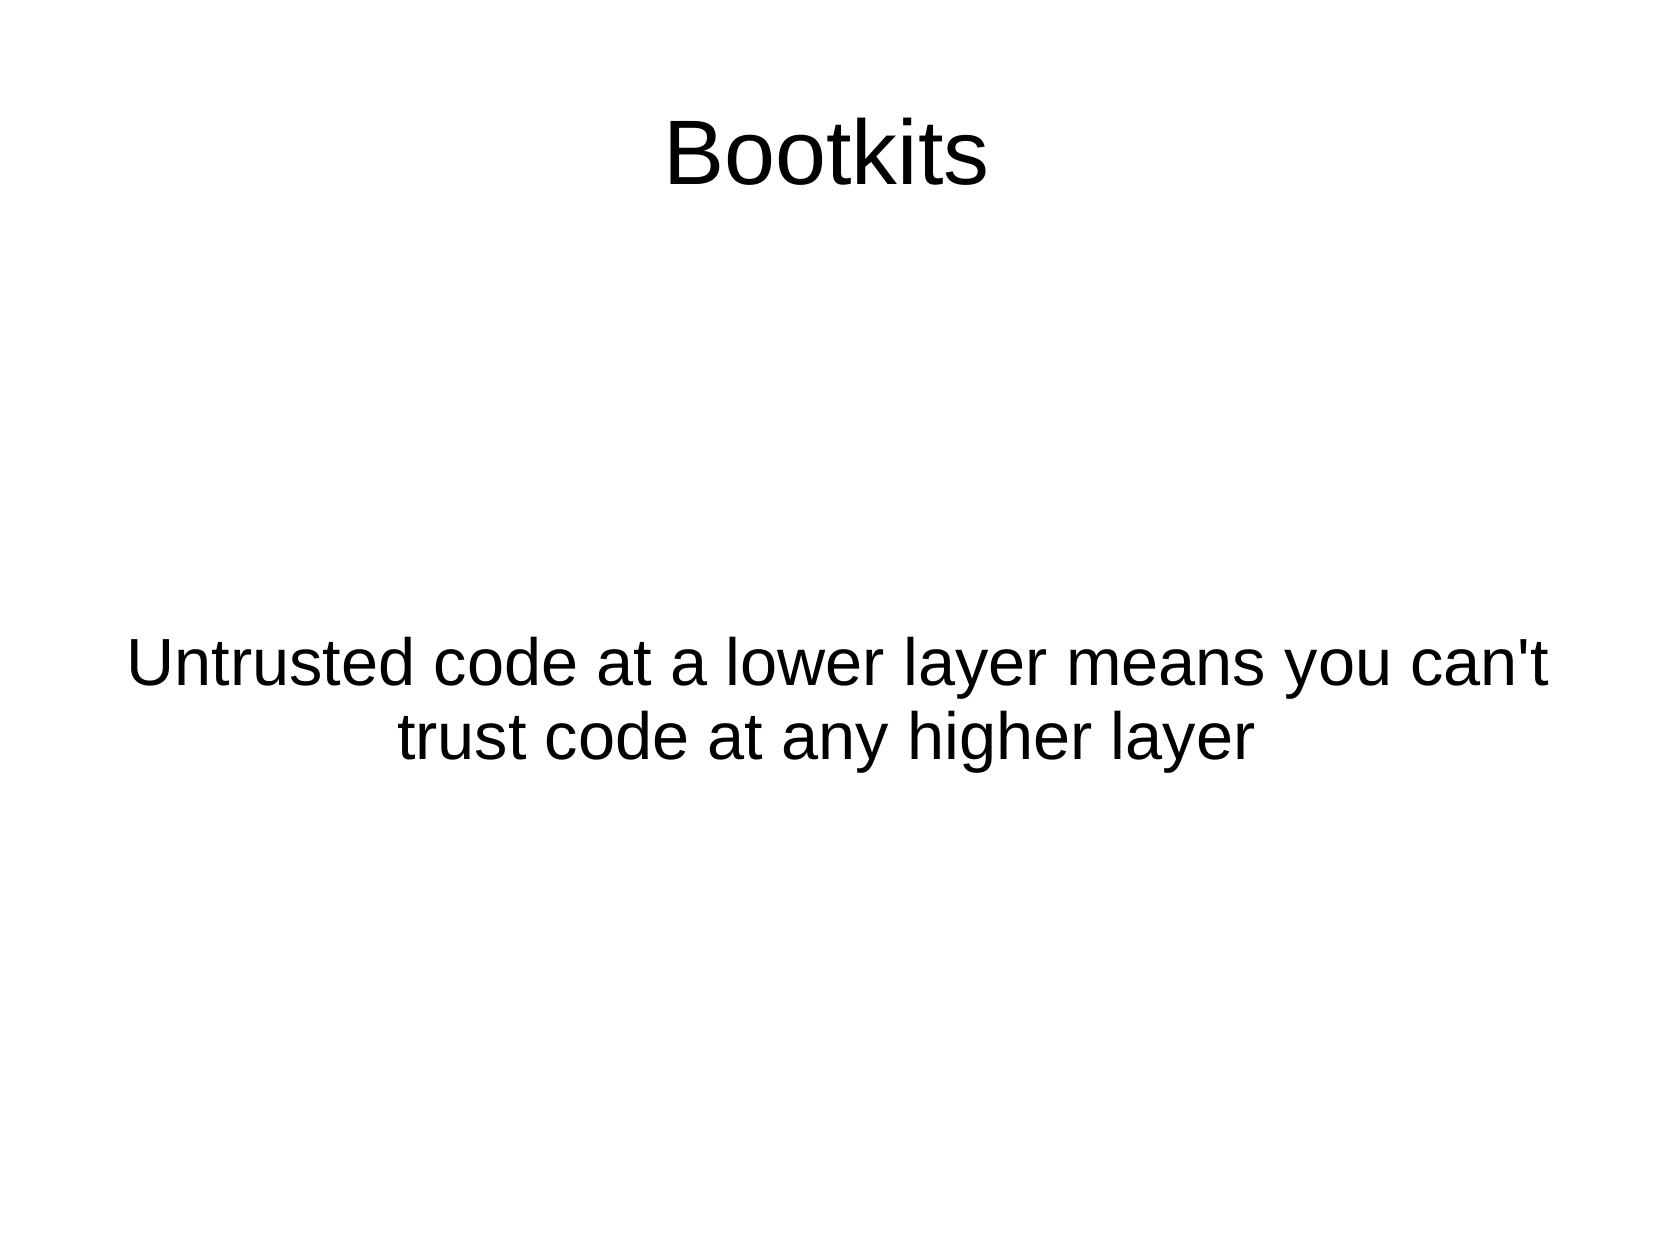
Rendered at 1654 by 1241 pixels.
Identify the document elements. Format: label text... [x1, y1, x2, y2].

subtitle Untrusted code at a lower layer means you can't trust code at any higher layer [82, 290, 1571, 1109]
title Bootkits [82, 49, 1571, 257]
